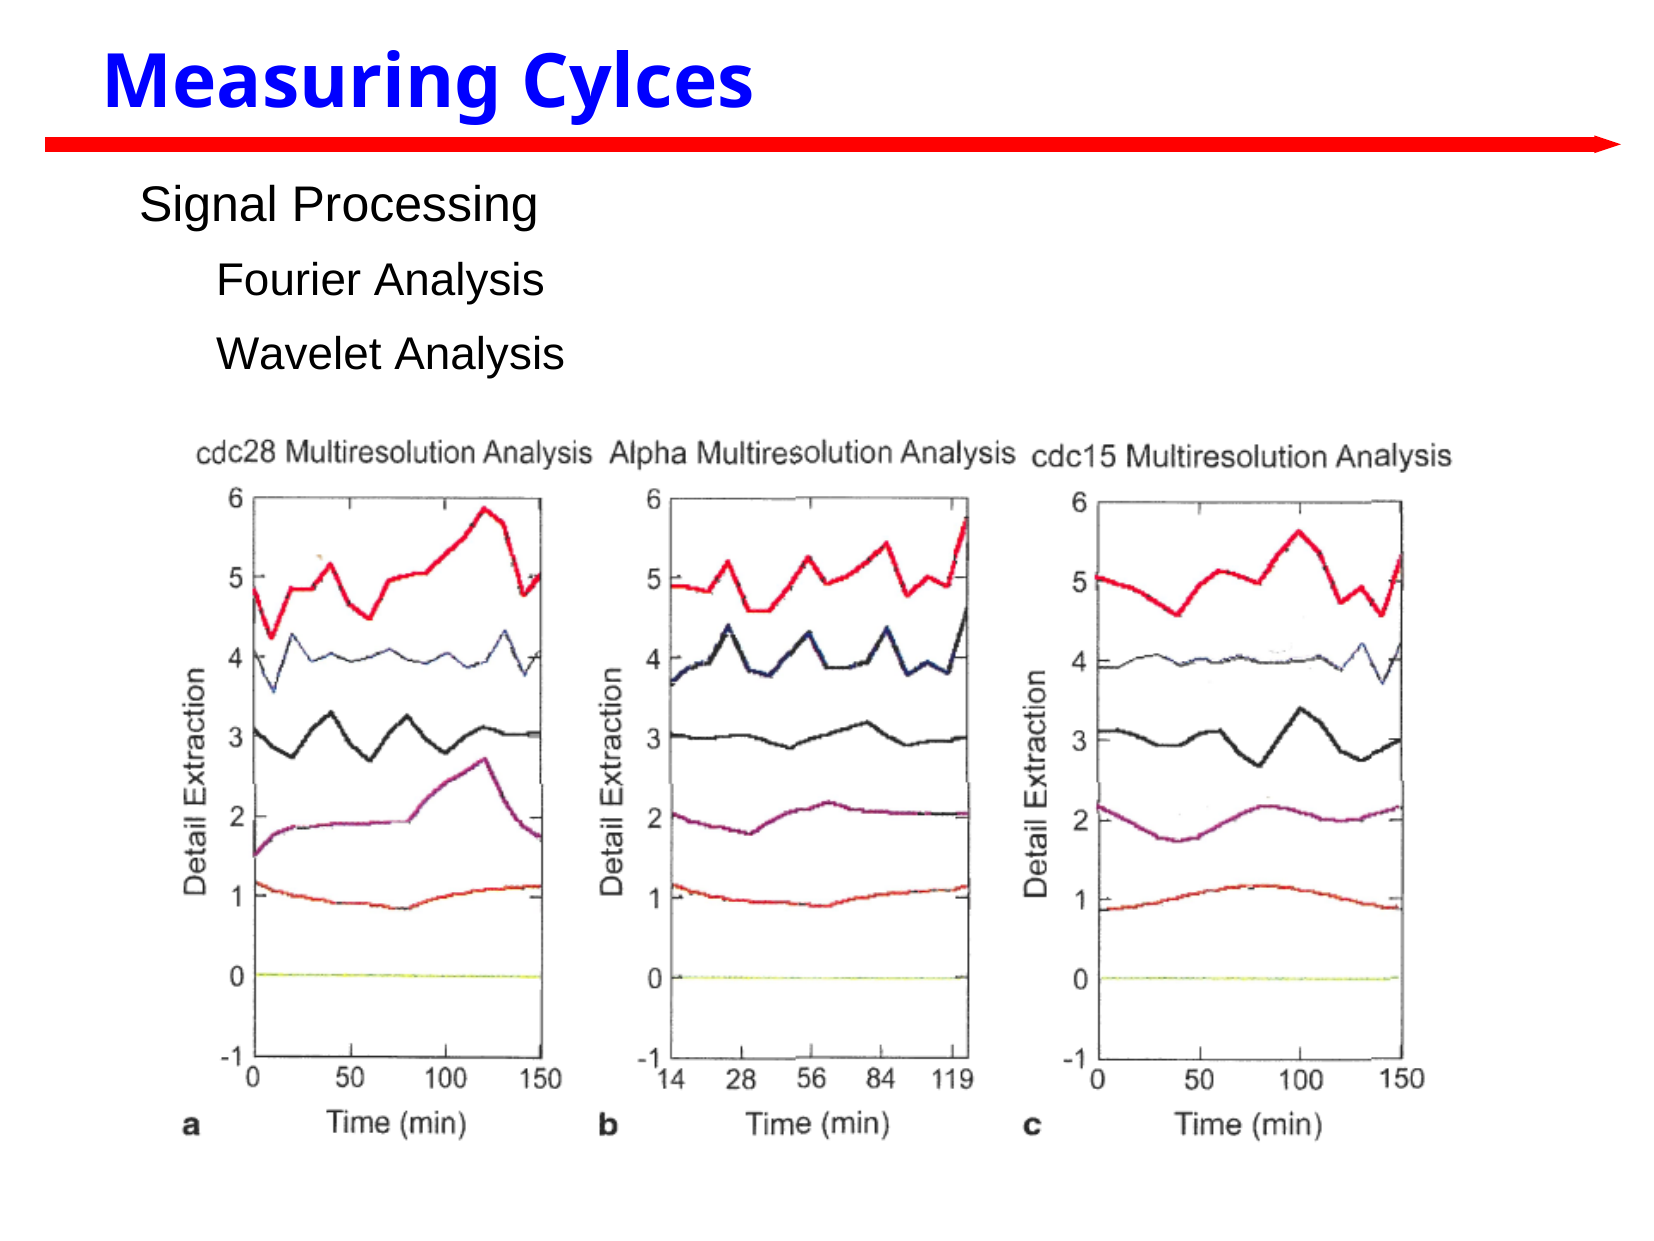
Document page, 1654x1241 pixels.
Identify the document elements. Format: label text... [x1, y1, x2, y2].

picture [148, 429, 1523, 1177]
title Measuring Cylces [101, 27, 1514, 130]
list Signal Processing Fourier Analysis Wavelet Analysis [121, 175, 1534, 1127]
